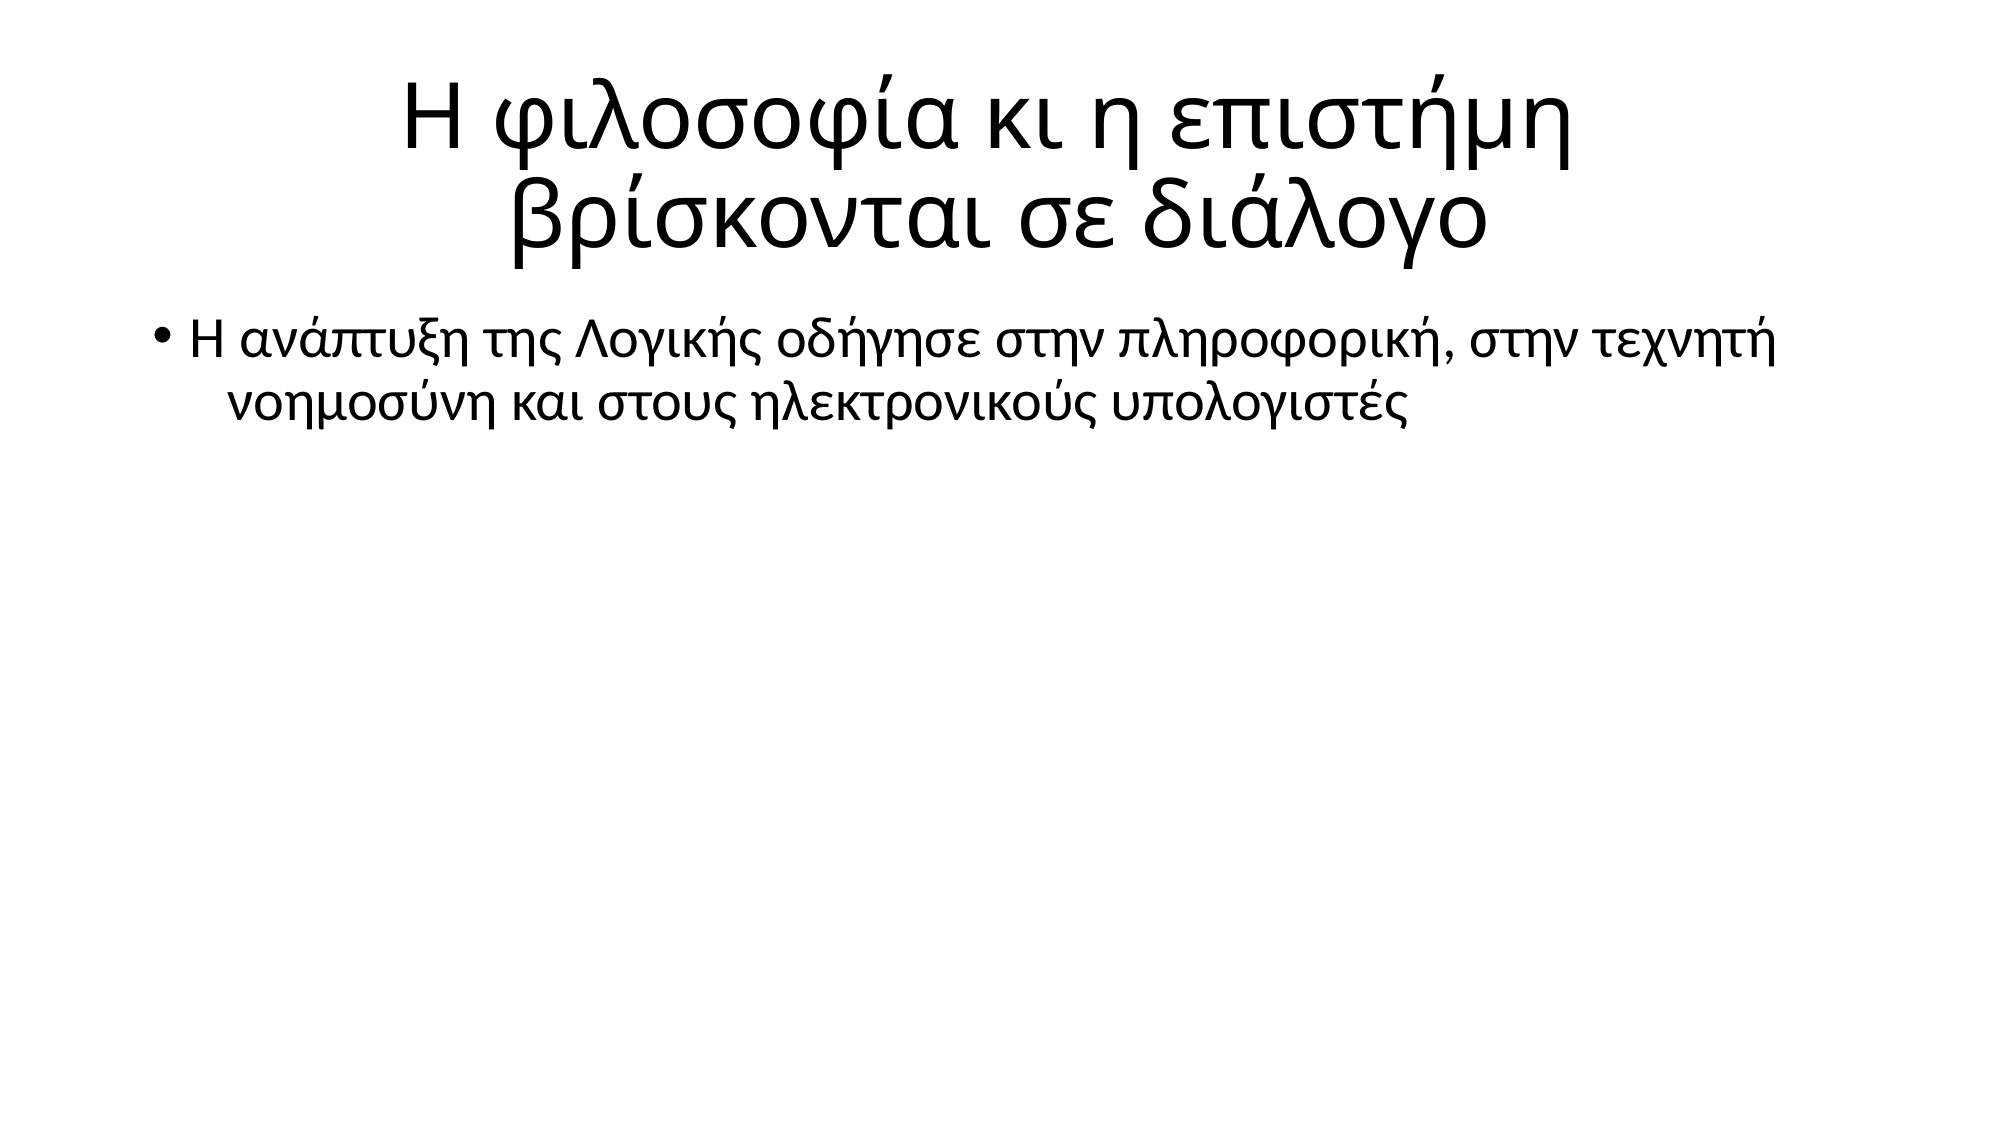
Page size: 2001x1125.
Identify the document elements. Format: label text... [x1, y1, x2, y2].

title Η φιλοσοφία κι η επιστήμη βρίσκονται σε διάλογο [137, 59, 1863, 278]
list Η ανάπτυξη της Λογικής οδήγησε στην πληροφορική, στην τεχνητή νοημοσύνη και στους ηλεκτρονικούς υπολογιστές [137, 299, 1863, 1014]
